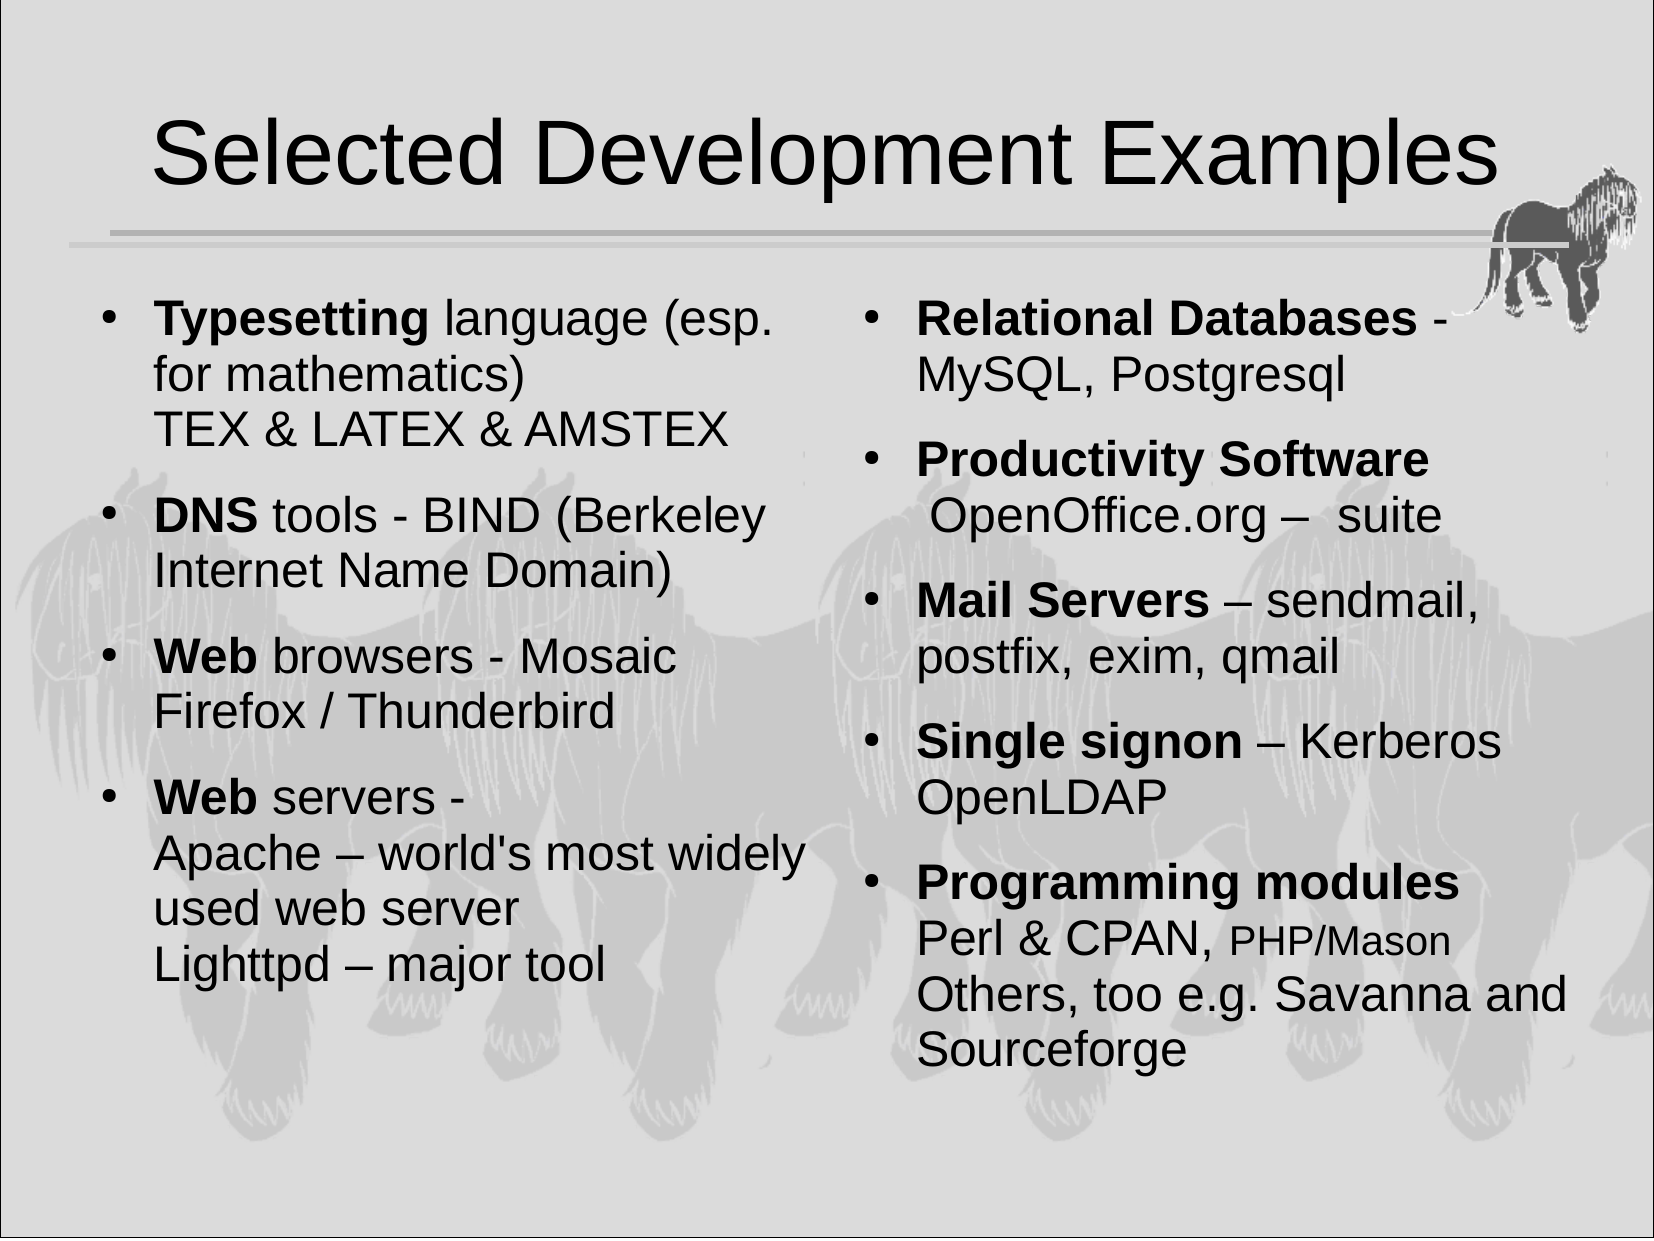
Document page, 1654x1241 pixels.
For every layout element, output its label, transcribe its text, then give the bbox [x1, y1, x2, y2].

list Relational Databases - MySQL, Postgresql Productivity Software OpenOffice.org – suite Mail Servers – sendmail, postfix, exim, qmail Single signon – Kerberos OpenLDAP Programming modules Perl & CPAN, PHP/Mason Others, too e.g. Savanna and Sourceforge [845, 290, 1572, 1165]
picture [1444, 159, 1645, 338]
list Typesetting language (esp. for mathematics) TEX & LATEX & AMSTEX DNS tools - BIND (Berkeley Internet Name Domain) Web browsers - Mosaic Firefox / Thunderbird Web servers - Apache – world's most widely used web server Lighttpd – major tool [82, 290, 809, 1109]
title Selected Development Examples [82, 49, 1571, 257]
